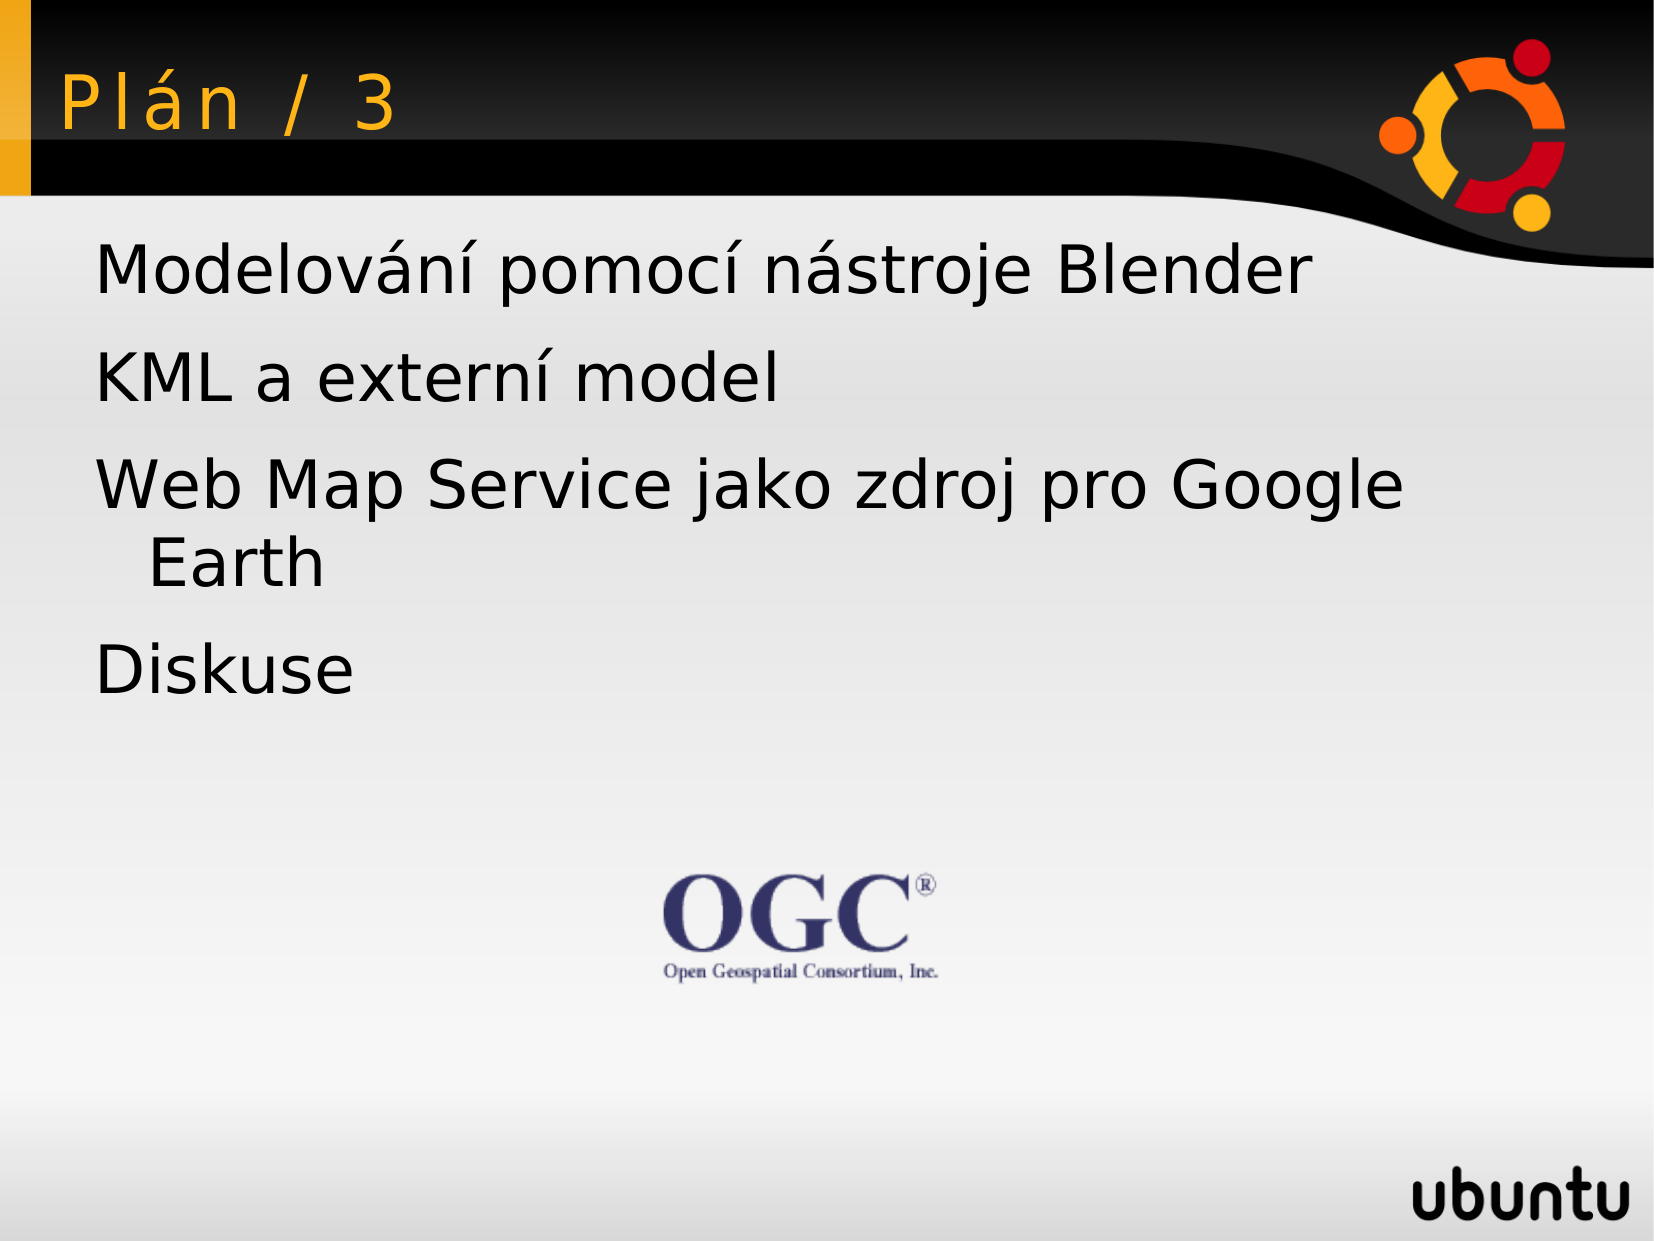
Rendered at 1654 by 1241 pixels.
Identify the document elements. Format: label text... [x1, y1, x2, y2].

picture [0, 0, 1654, 1241]
title Plán / 3 [59, 29, 1270, 178]
list Modelování pomocí nástroje Blender KML a externí model Web Map Service jako zdroj pro Google Earth Diskuse [76, 231, 1565, 1051]
